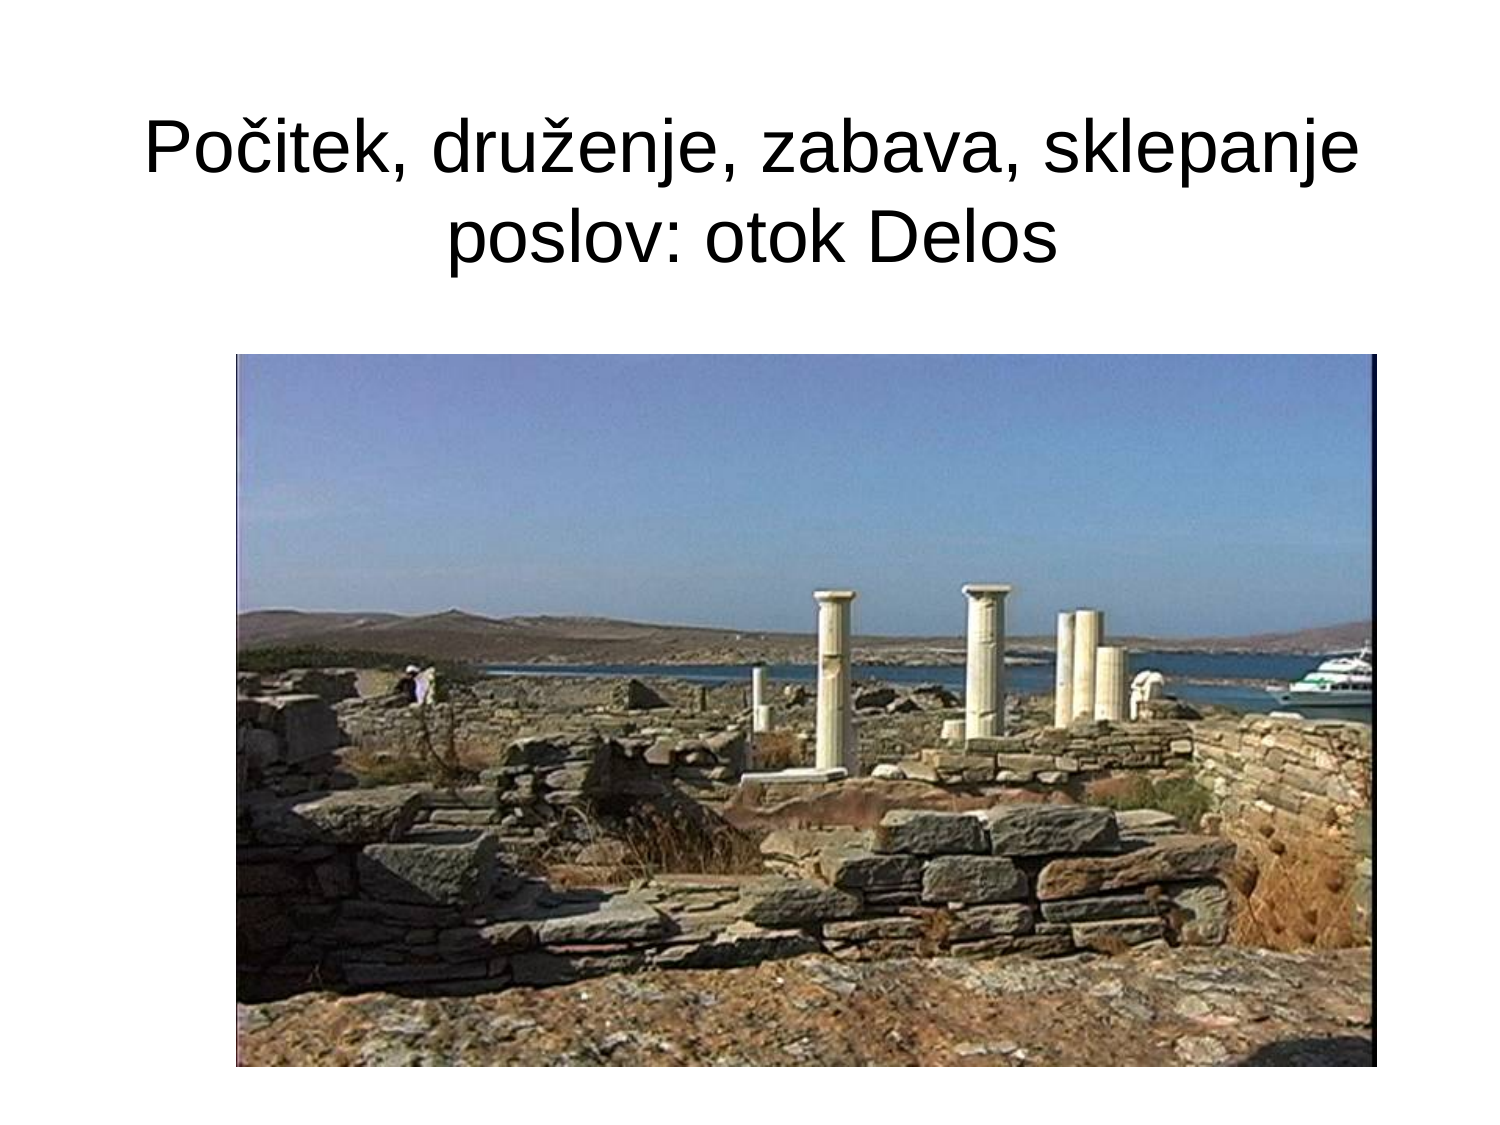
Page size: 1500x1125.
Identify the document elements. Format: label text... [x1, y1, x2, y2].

picture [236, 354, 1377, 1067]
title Počitek, druženje, zabava, sklepanje poslov: otok Delos [29, 21, 1477, 355]
